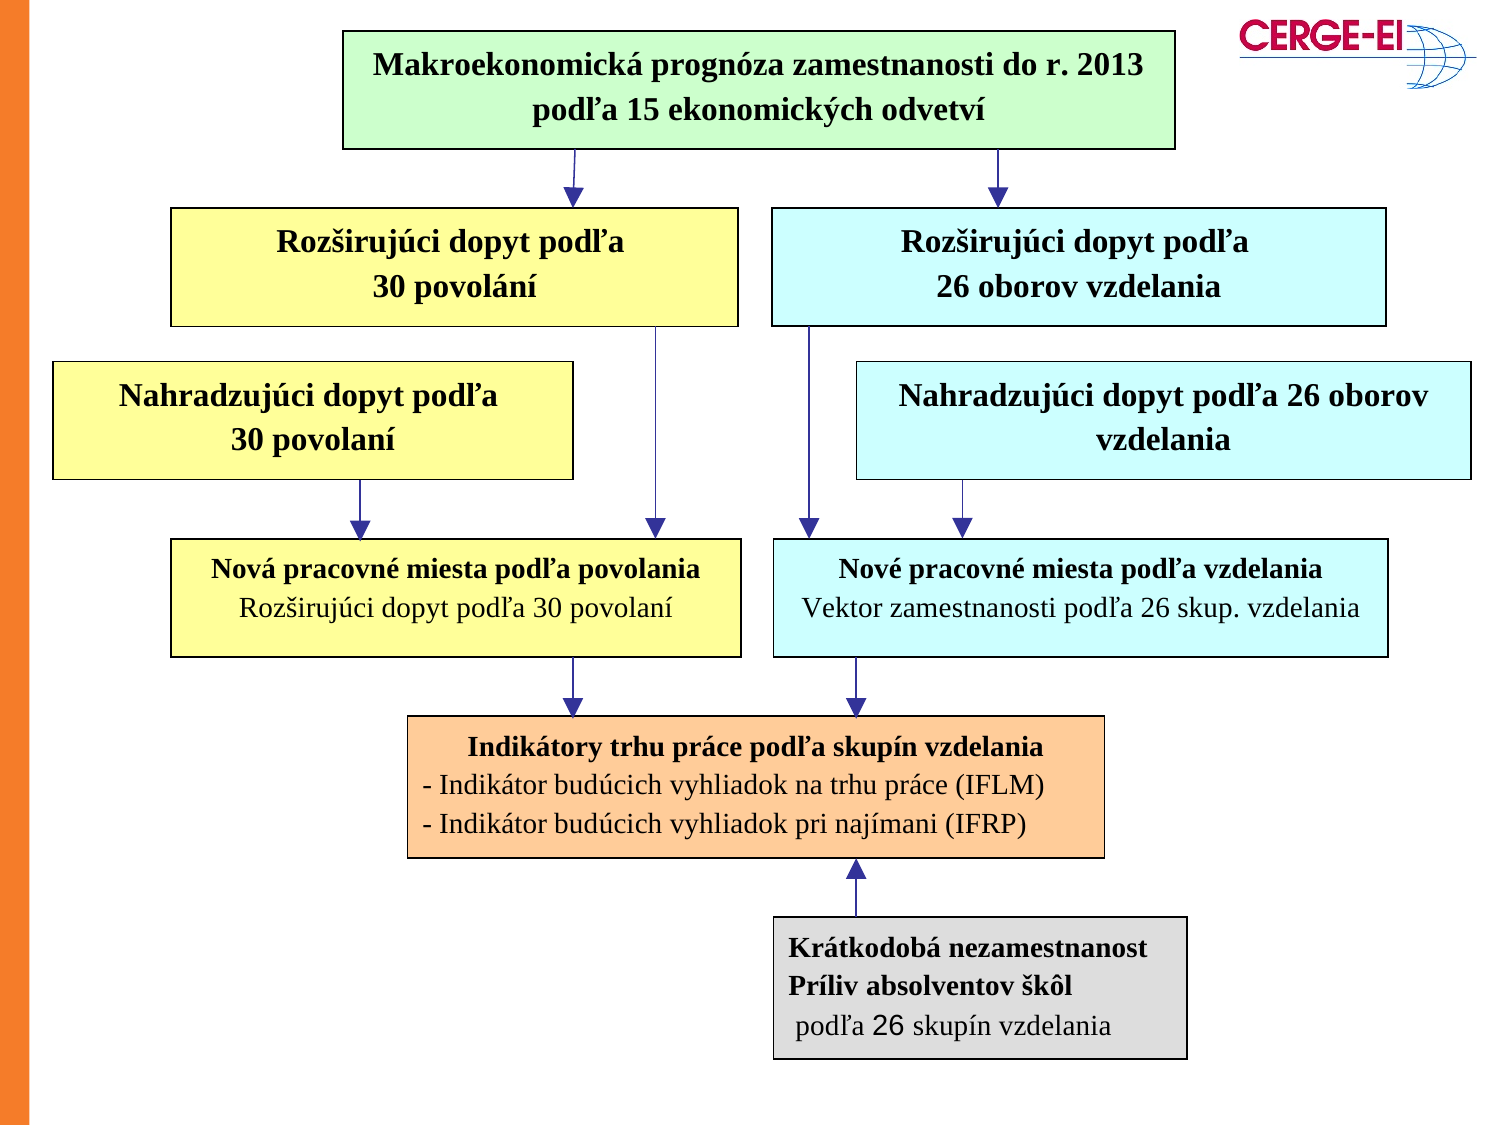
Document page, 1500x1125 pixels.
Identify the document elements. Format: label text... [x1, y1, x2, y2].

text_box Nahradzujúci dopyt podľa 26 oborov vzdelania [856, 361, 1471, 480]
text_box Nová pracovné miesta podľa povolania Rozširujúci dopyt podľa 30 povolaní [171, 538, 741, 657]
text_box Krátkodobá nezamestnanost Príliv absolventov škôl podľa 26 skupín vzdelania [773, 916, 1188, 1059]
text_box Makroekonomická prognóza zamestnanosti do r. 2013 podľa 15 ekonomických odvetví [342, 30, 1176, 149]
text_box Rozširujúci dopyt podľa 30 povolání [171, 208, 739, 327]
text_box Nahradzujúci dopyt podľa 30 povolaní [53, 361, 573, 480]
text_box Indikátory trhu práce podľa skupín vzdelania - Indikátor budúcich vyhliadok na trhu práce (IFLM) - Indikátor budúcich vyhliadok pri najímani (IFRP) [407, 716, 1105, 858]
text_box Nové pracovné miesta podľa vzdelania Vektor zamestnanosti podľa 26 skup. vzdelania [773, 538, 1389, 657]
text_box Rozširujúci dopyt podľa 26 oborov vzdelania [772, 208, 1387, 327]
picture [1239, 19, 1477, 89]
